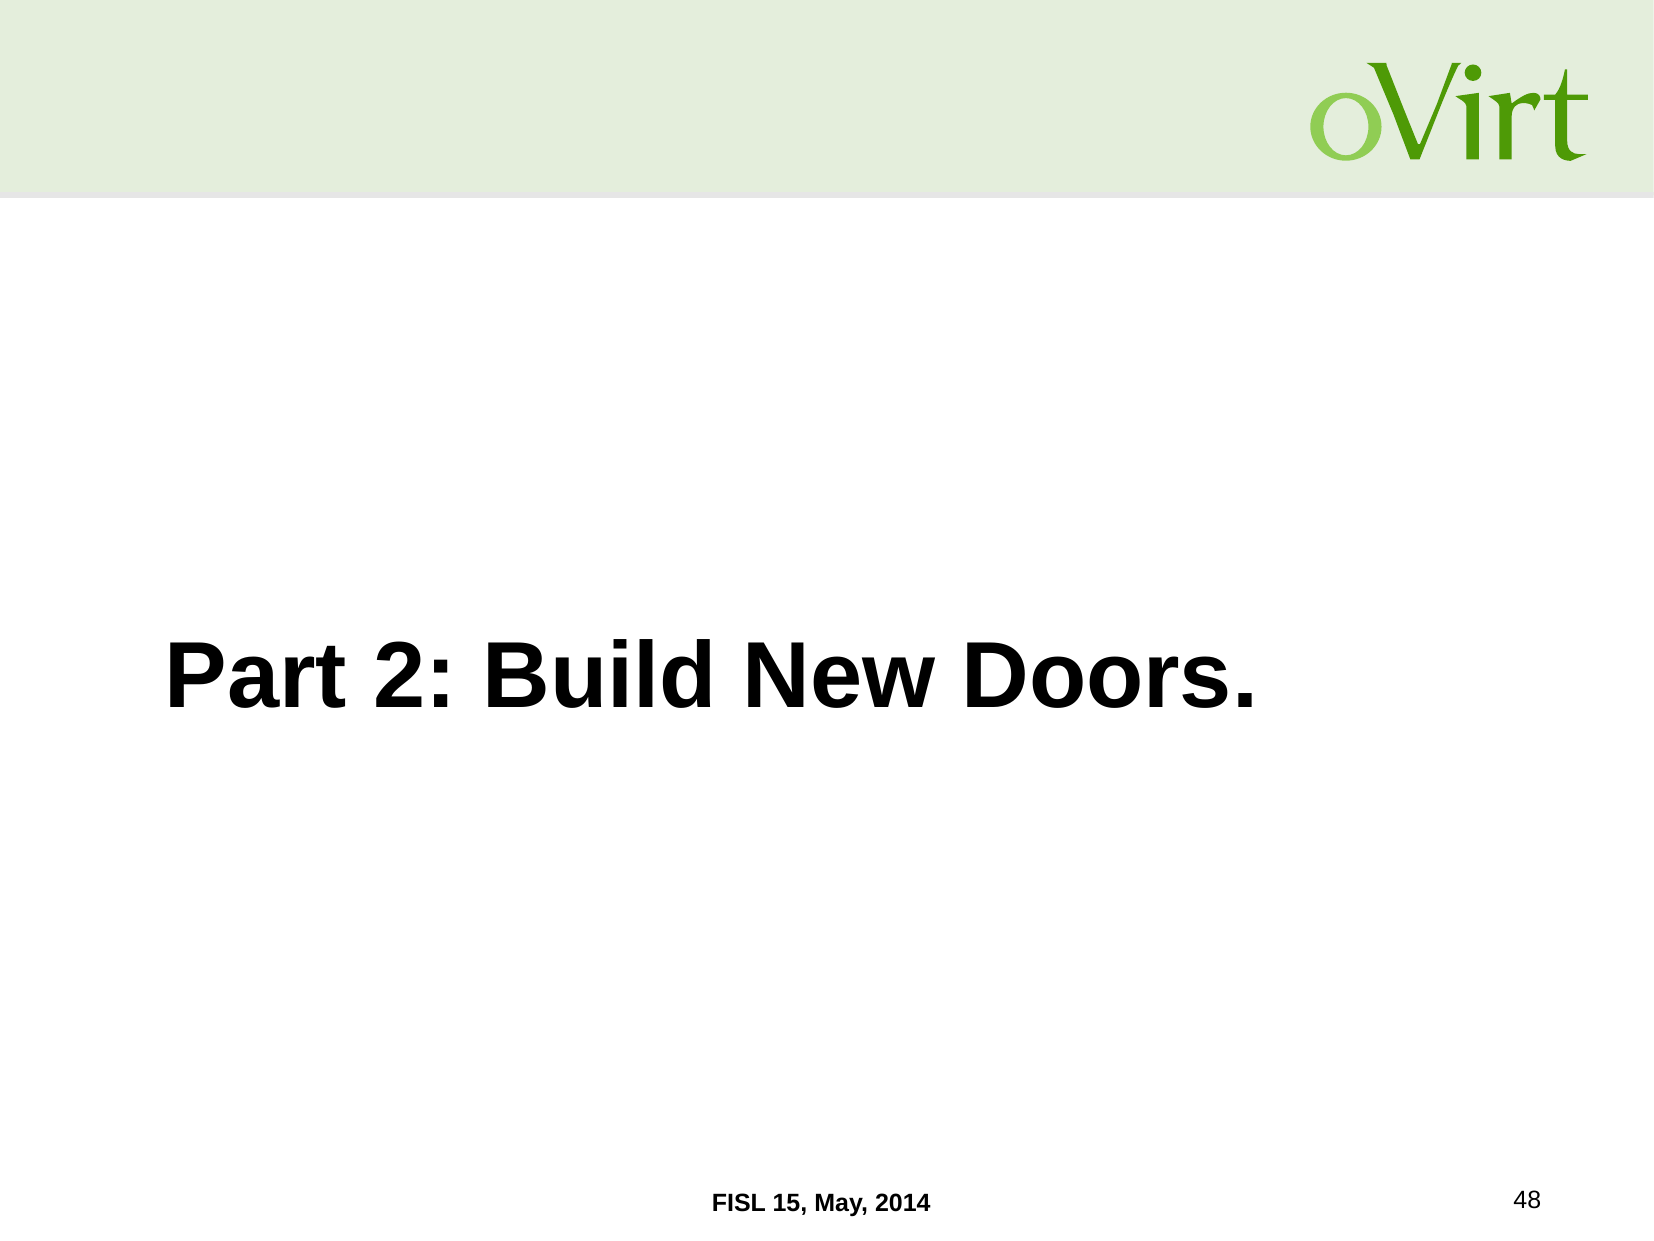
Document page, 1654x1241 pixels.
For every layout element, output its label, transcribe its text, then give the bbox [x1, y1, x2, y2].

text_box Part 2: Build New Doors. [150, 615, 1654, 750]
